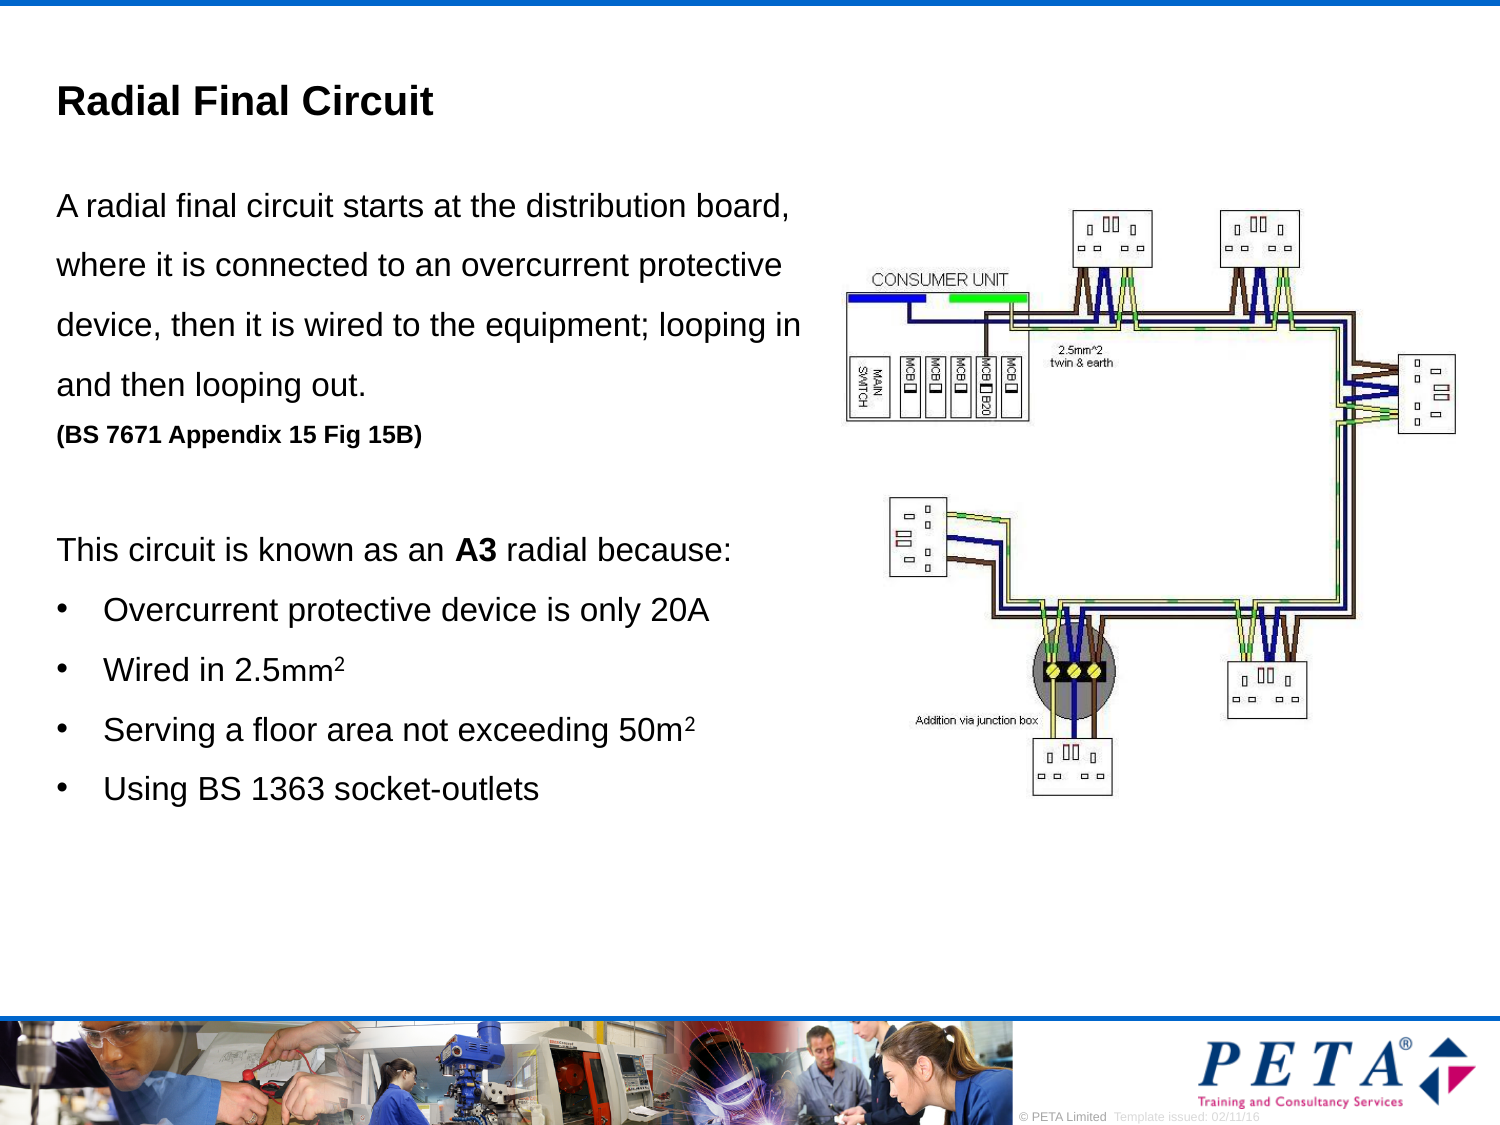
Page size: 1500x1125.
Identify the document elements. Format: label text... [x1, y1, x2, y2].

text_box Radial Final Circuit A radial final circuit starts at the distribution board, where it is connected to an overcurrent protective device, then it is wired to the equipment; looping in and then looping out. (BS 7671 Appendix 15 Fig 15B) This circuit is known as an A3 radial because: Overcurrent protective device is only 20A Wired in 2.5mm2 Serving a floor area not exceeding 50m2 Using BS 1363 socket-outlets [41, 66, 869, 824]
picture [841, 208, 1459, 799]
